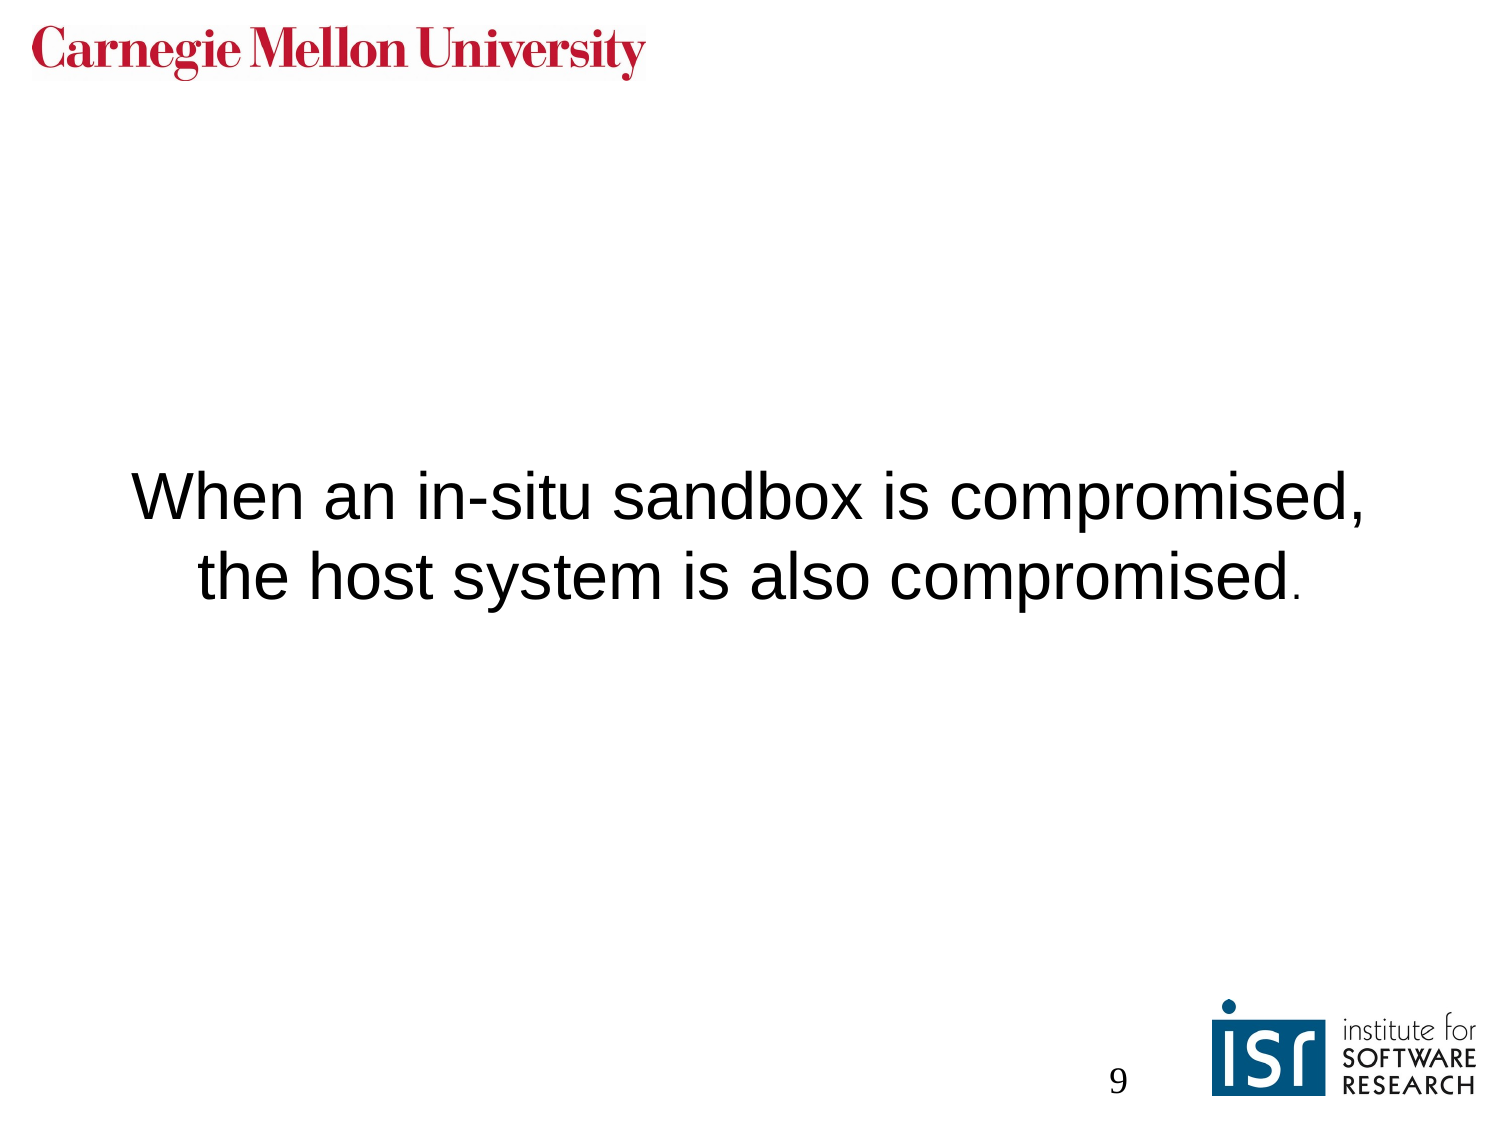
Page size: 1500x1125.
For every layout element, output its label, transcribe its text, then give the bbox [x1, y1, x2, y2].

picture [1212, 999, 1476, 1096]
subtitle When an in-situ sandbox is compromised, the host system is also compromised. [112, 81, 1388, 984]
picture [1247, 1030, 1282, 1088]
picture [1294, 1031, 1315, 1086]
picture [1223, 1031, 1233, 1085]
picture [32, 25, 646, 81]
